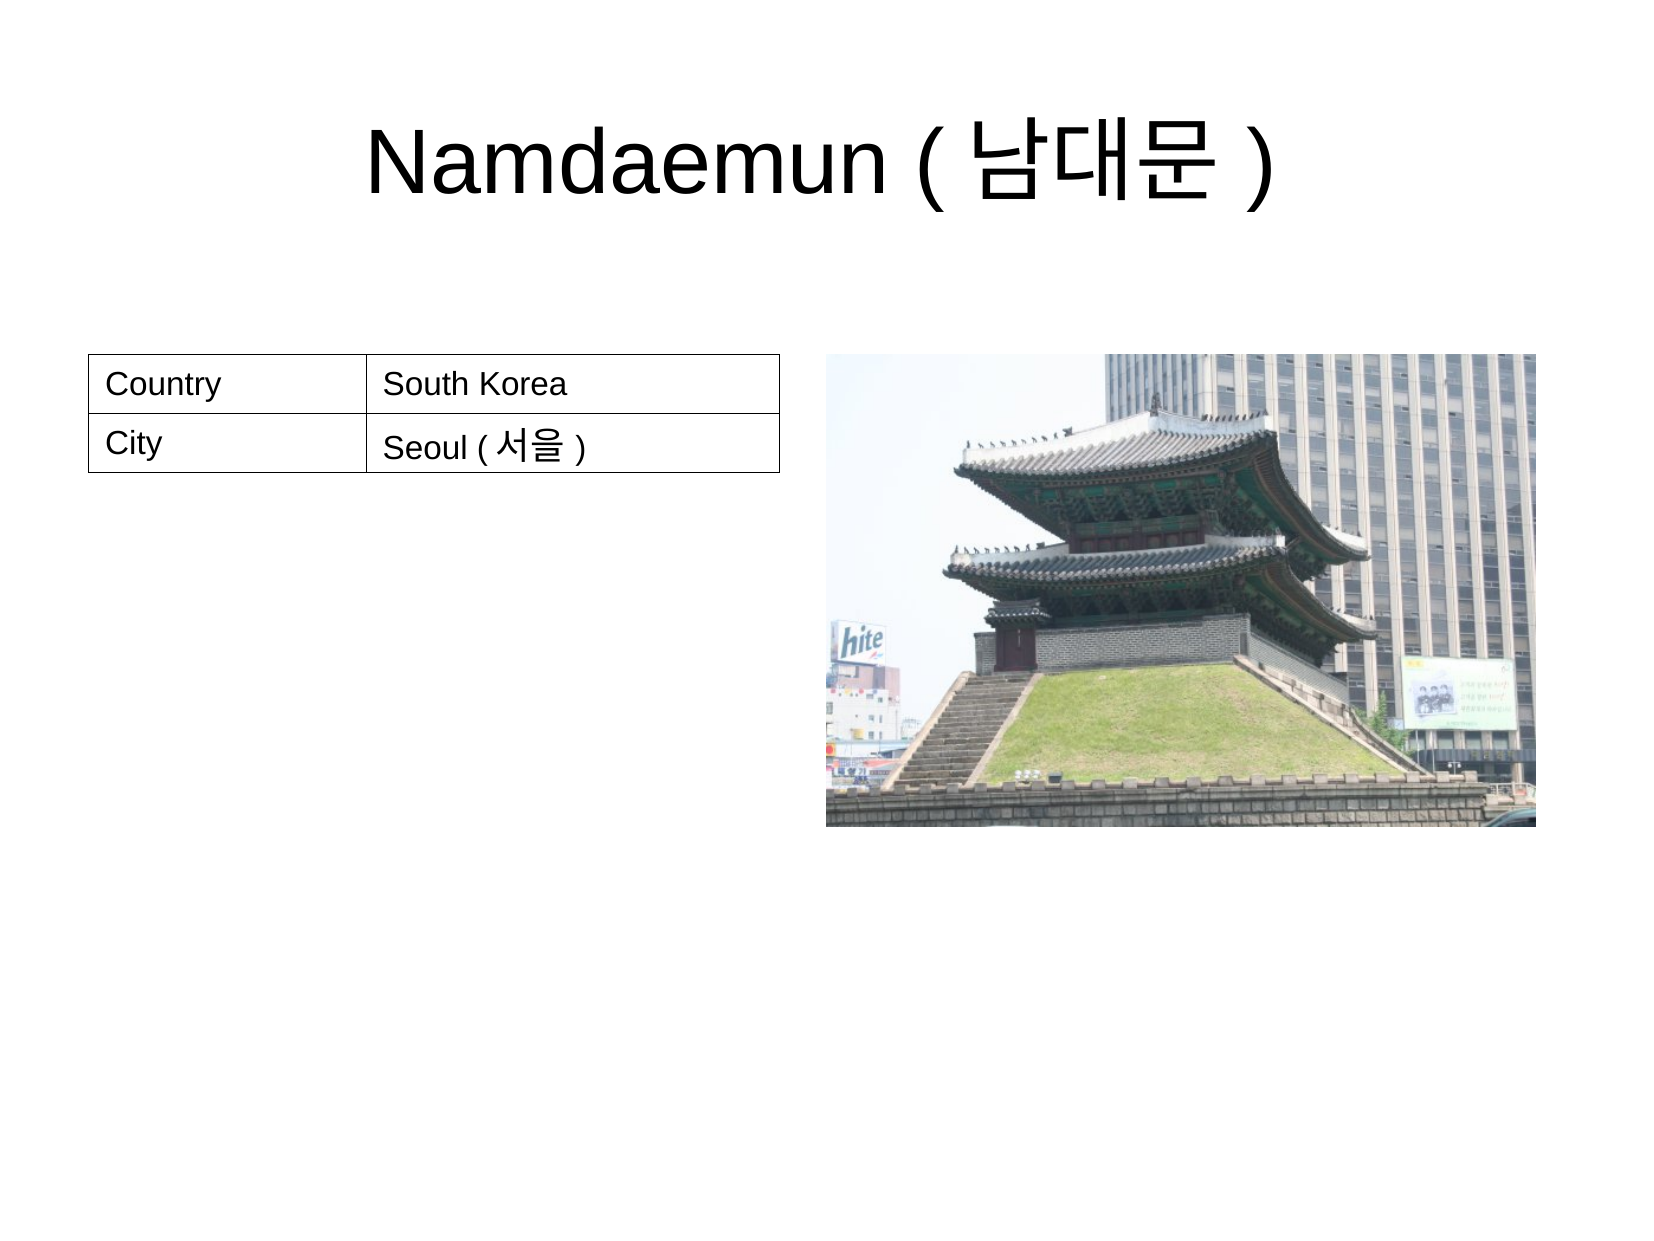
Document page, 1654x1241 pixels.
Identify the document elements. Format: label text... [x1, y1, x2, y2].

text_box City [88, 413, 366, 473]
title Namdaemun (남대문) [82, 50, 1560, 257]
text_box South Korea [366, 354, 780, 413]
text_box Seoul (서을) [366, 413, 780, 473]
picture [826, 354, 1536, 827]
text_box Country [88, 354, 366, 413]
